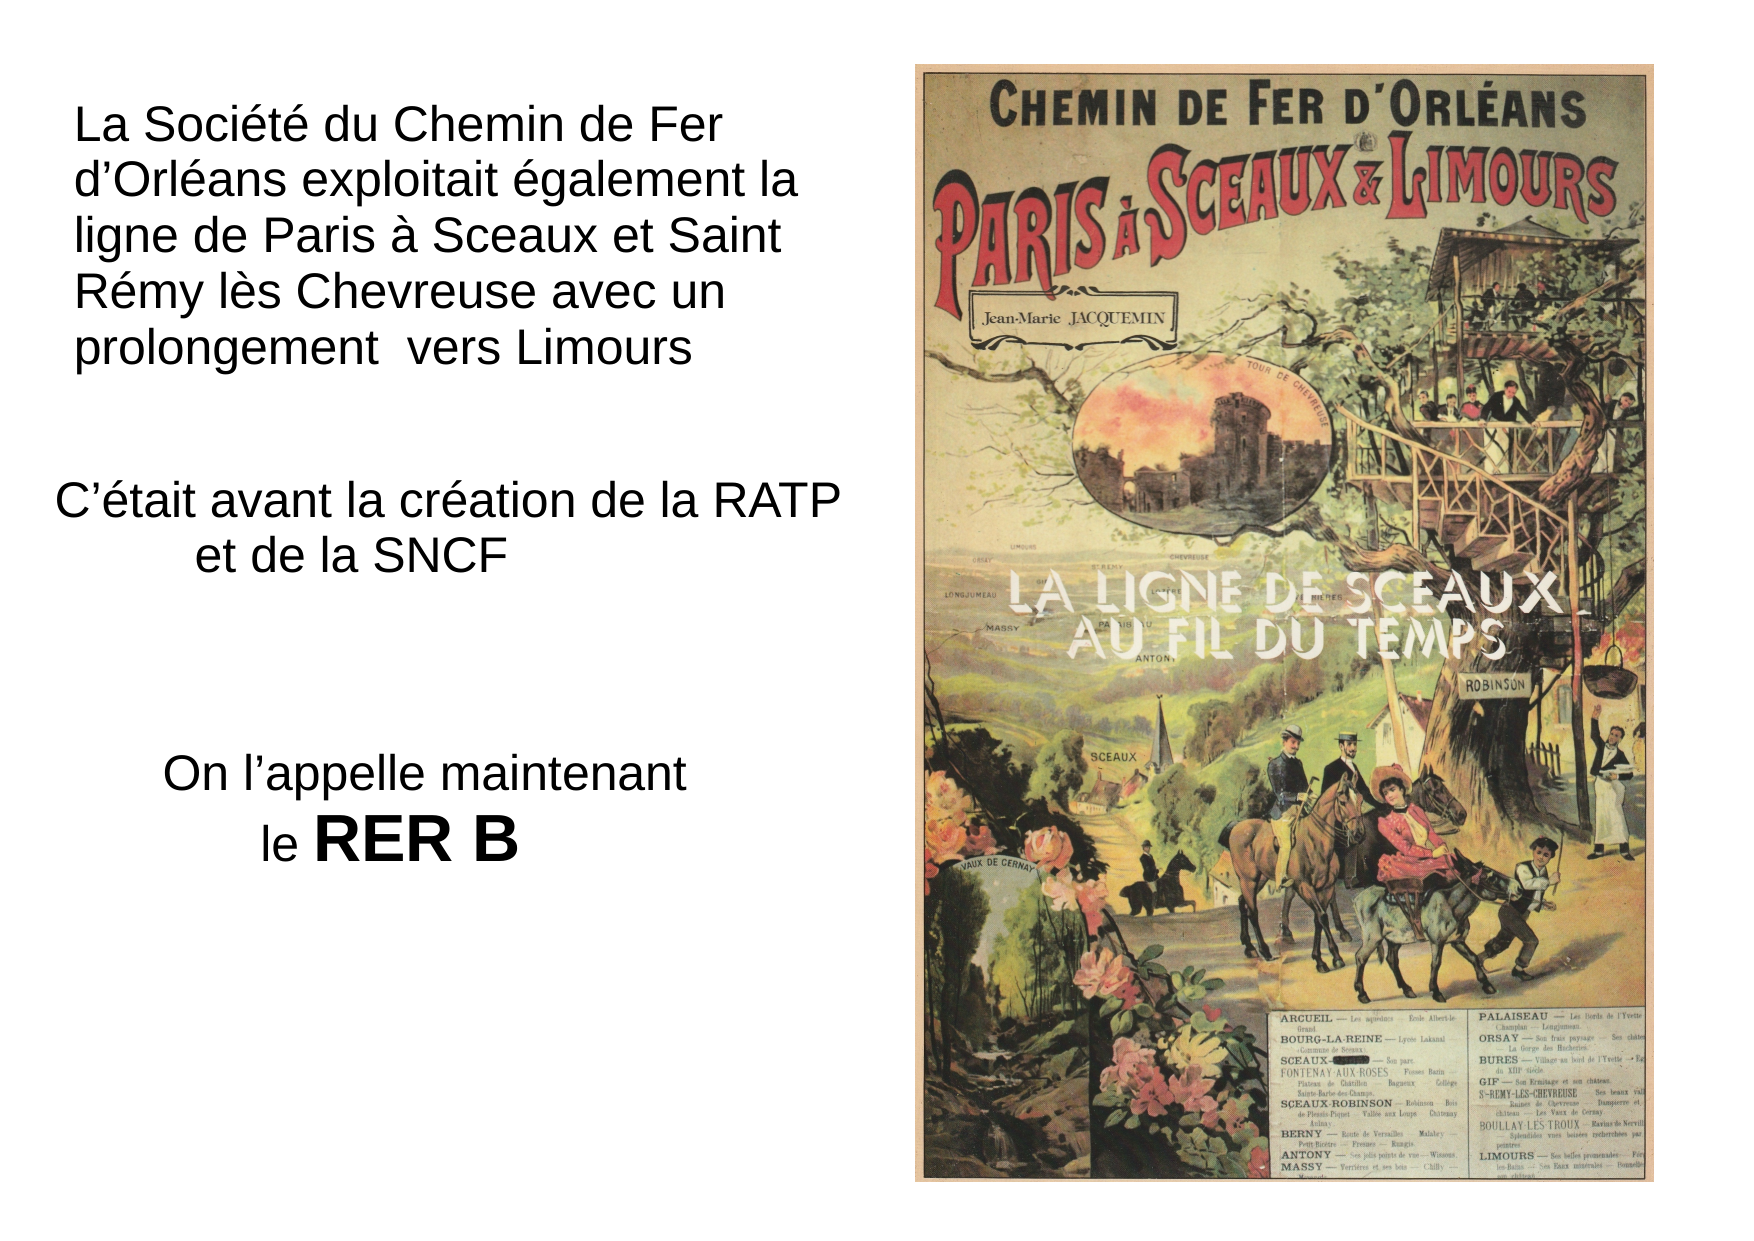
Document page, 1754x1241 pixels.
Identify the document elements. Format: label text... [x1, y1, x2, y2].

text_box On l’appelle maintenant le RER B [147, 738, 703, 884]
text_box La Société du Chemin de Fer d’Orléans exploitait également la ligne de Paris à Sceaux et Saint Rémy lès Chevreuse avec un prolongement vers Limours [59, 88, 886, 384]
text_box C’était avant la création de la RATP et de la SNCF [39, 464, 858, 591]
picture [915, 64, 1654, 1182]
